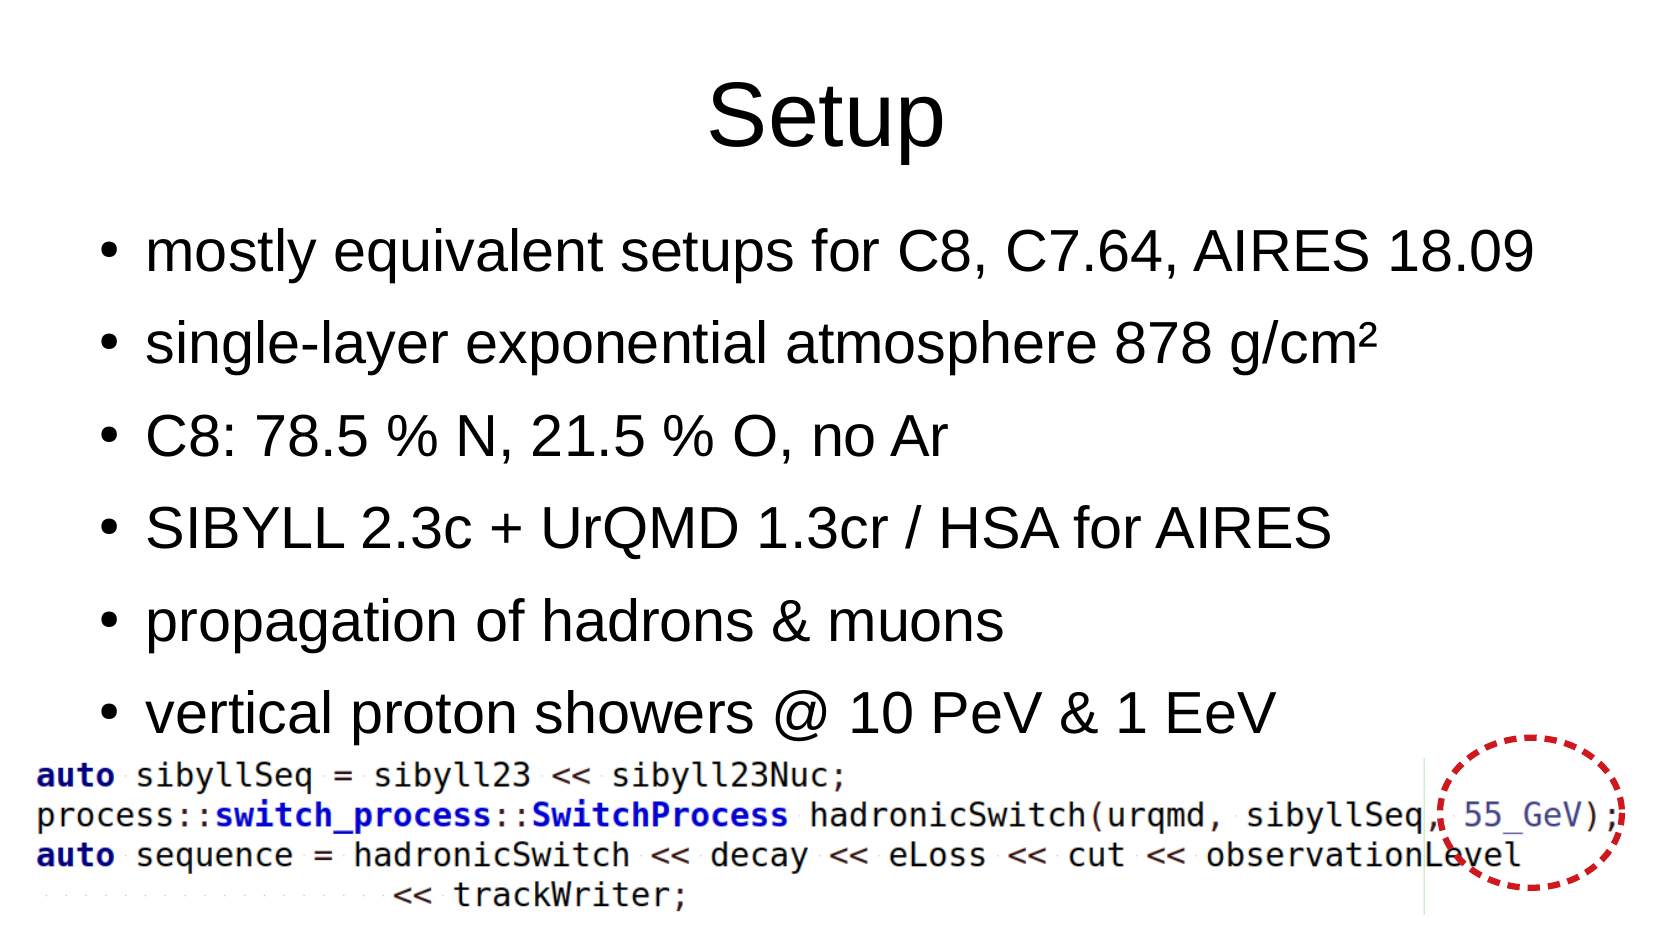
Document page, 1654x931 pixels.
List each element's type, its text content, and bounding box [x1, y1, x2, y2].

list mostly equivalent setups for C8, C7.64, AIRES 18.09 single-layer exponential atmosphere 878 g/cm² C8: 78.5 % N, 21.5 % O, no Ar SIBYLL 2.3c + UrQMD 1.3cr / HSA for AIRES propagation of hadrons & muons vertical proton showers @ 10 PeV & 1 EeV [82, 217, 1571, 758]
picture [31, 758, 1622, 915]
title Setup [82, 37, 1571, 193]
